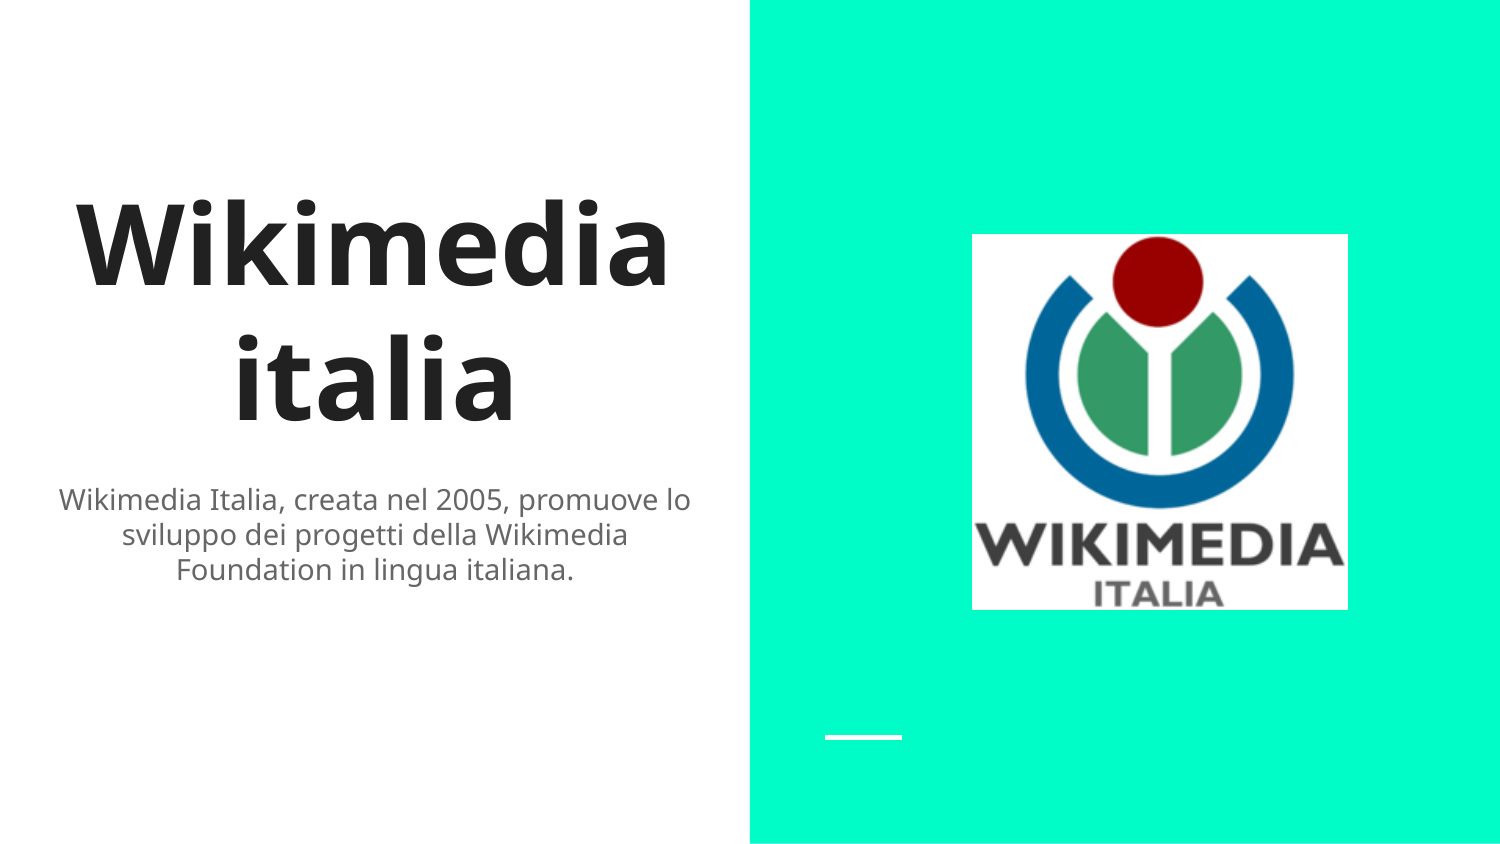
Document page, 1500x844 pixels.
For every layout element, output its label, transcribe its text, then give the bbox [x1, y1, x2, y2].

picture [972, 234, 1348, 610]
subtitle Wikimedia Italia, creata nel 2005, promuove lo sviluppo dei progetti della Wikimedia Foundation in lingua italiana. [43, 466, 708, 688]
title Wikimedia italia [43, 177, 708, 458]
